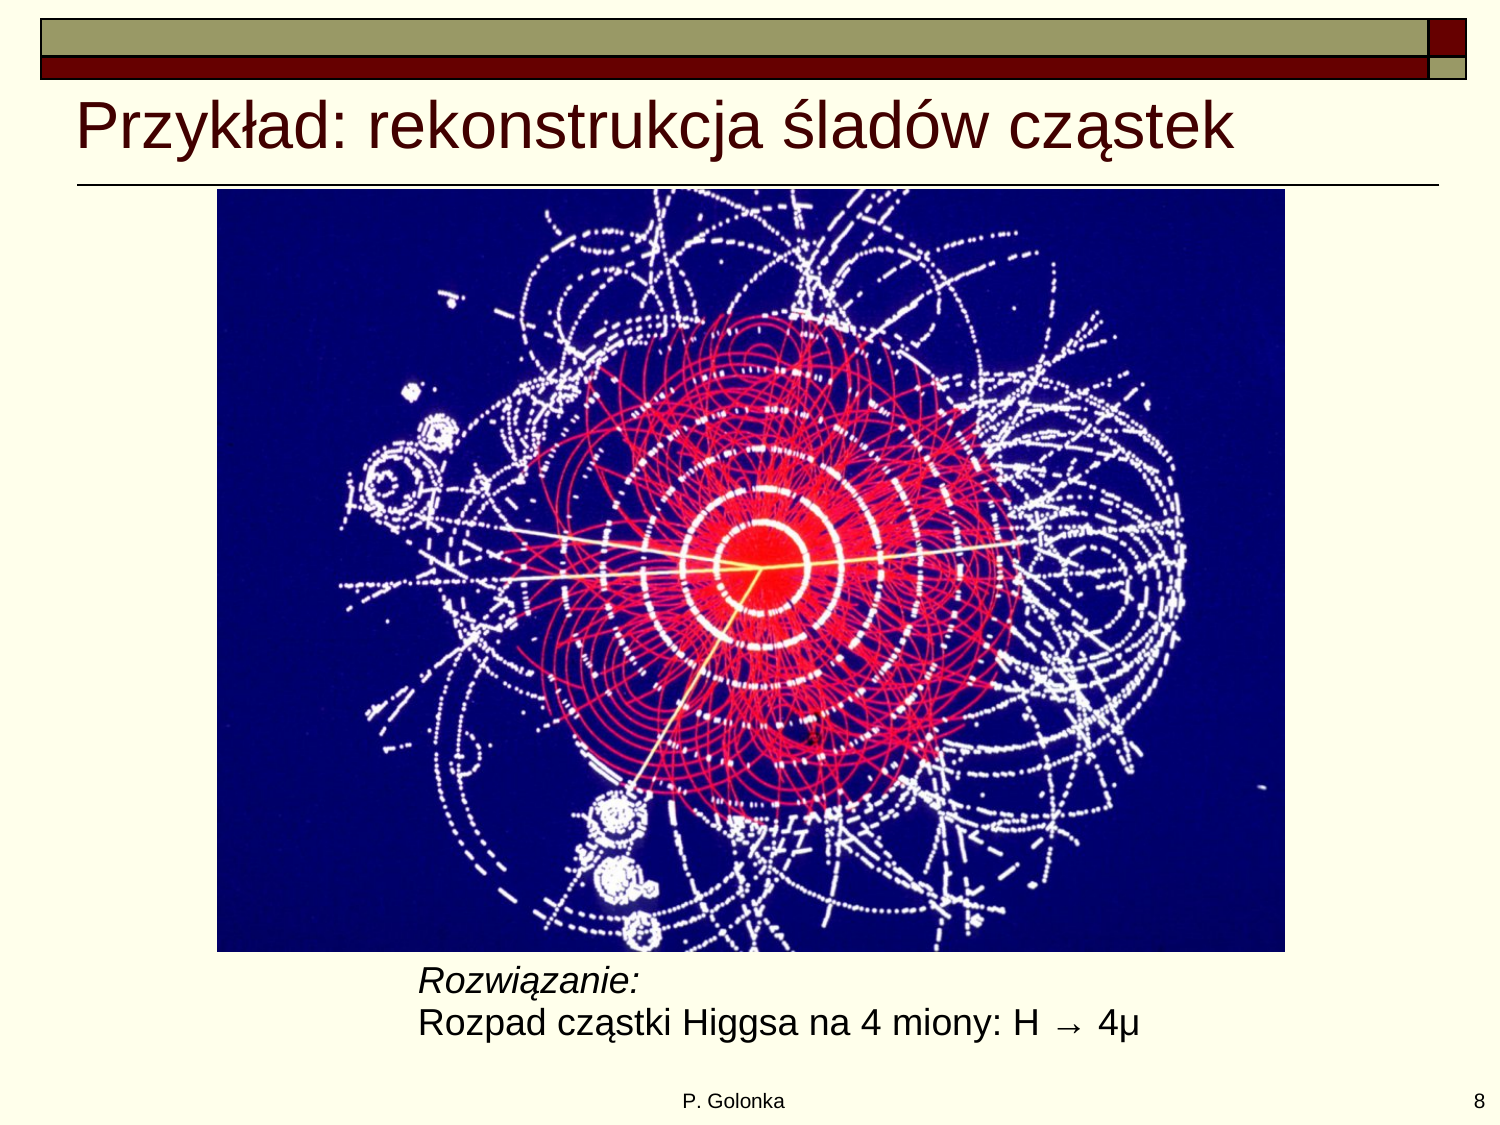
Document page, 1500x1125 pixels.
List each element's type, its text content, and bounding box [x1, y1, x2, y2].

picture [217, 189, 1285, 952]
text_box Rozwiązanie: Rozpad cząstki Higgsa na 4 miony: H → 4μ [403, 952, 1277, 1052]
title Przykład: rekonstrukcja śladów cząstek [75, 77, 1426, 173]
